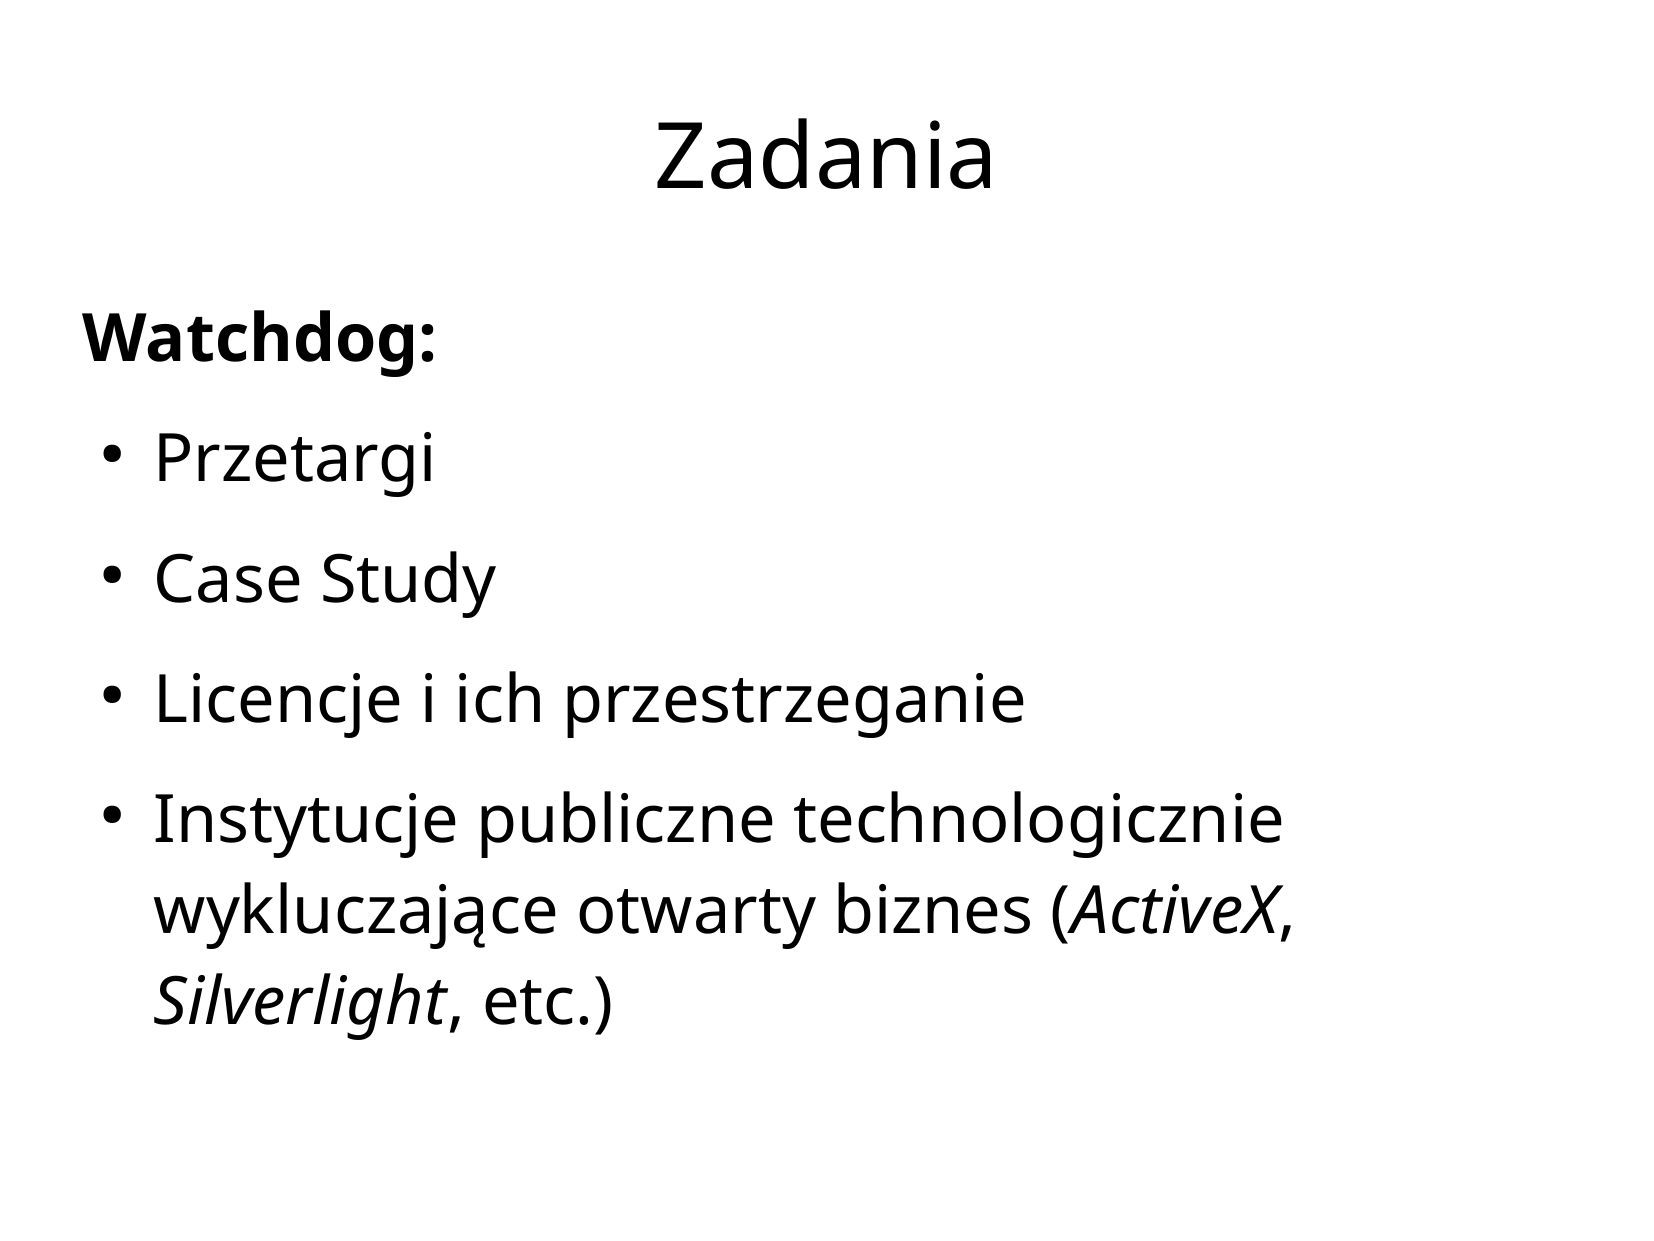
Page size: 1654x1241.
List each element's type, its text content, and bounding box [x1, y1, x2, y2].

list Watchdog: Przetargi Case Study Licencje i ich przestrzeganie Instytucje publiczne technologicznie wykluczające otwarty biznes (ActiveX, Silverlight, etc.) [82, 290, 1538, 1184]
title Zadania [82, 49, 1571, 257]
